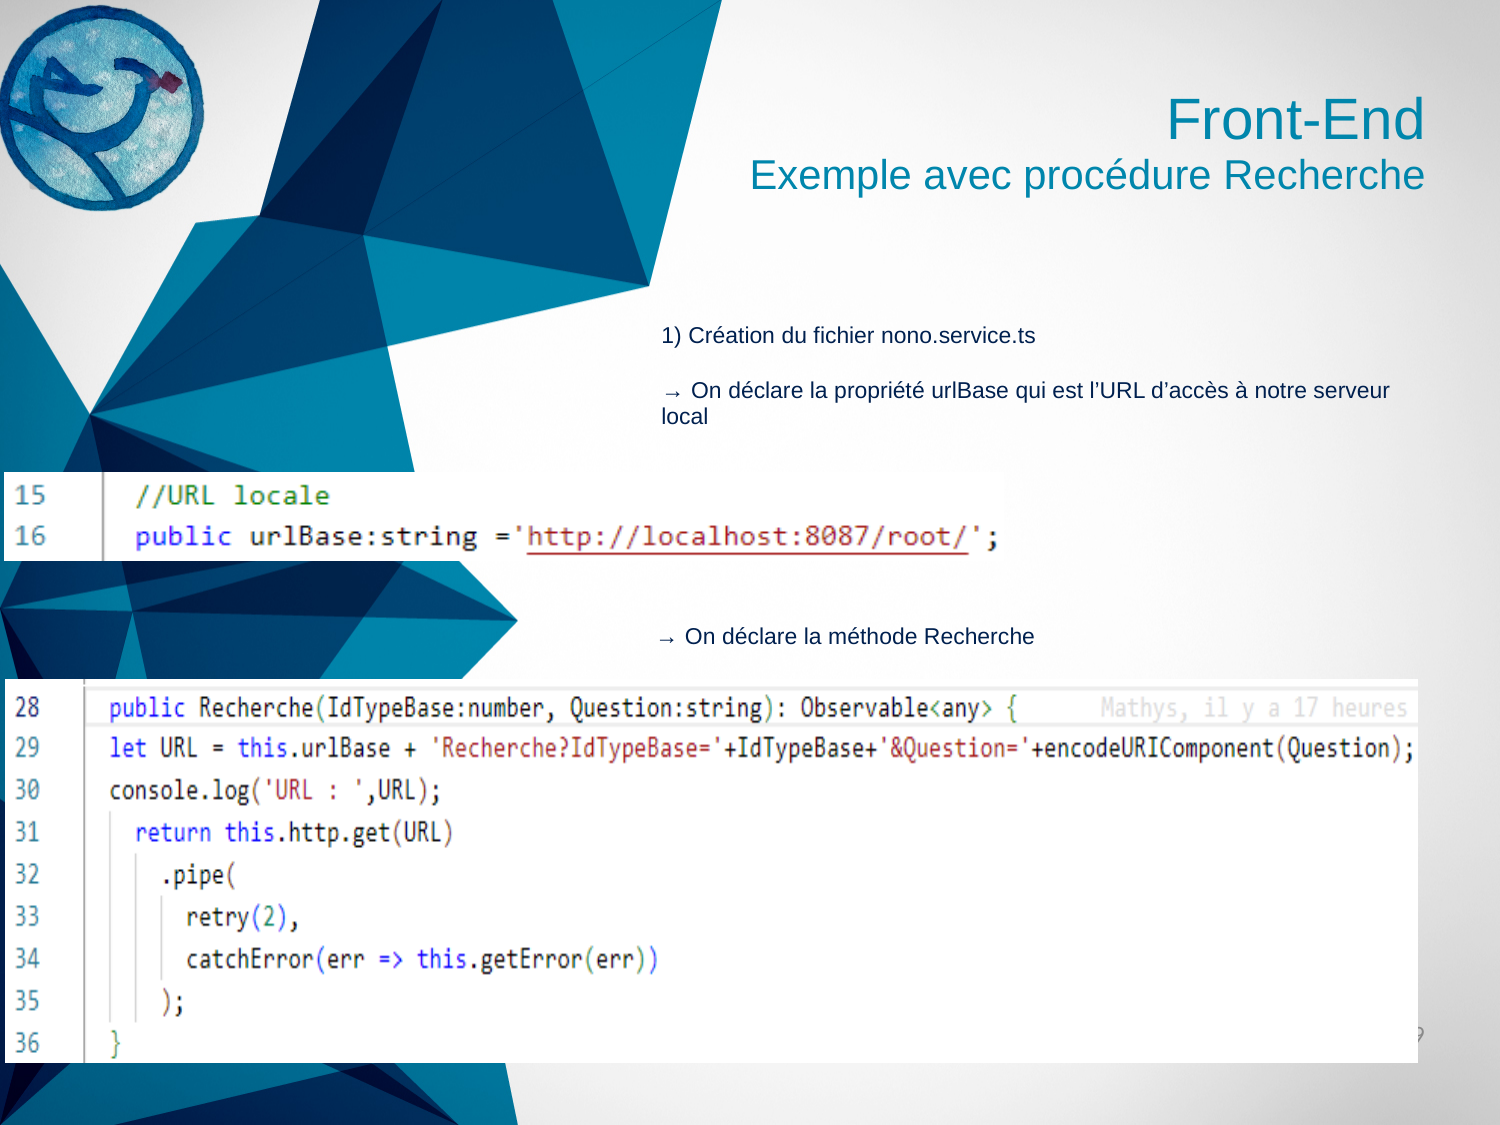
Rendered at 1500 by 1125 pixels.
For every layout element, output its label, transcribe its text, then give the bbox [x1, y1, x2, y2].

title Front-End Exemple avec procédure Recherche [709, 48, 1426, 237]
list 1) Création du fichier nono.service.ts → On déclare la propriété urlBase qui est l’URL d’accès à notre serveur local → On déclare la méthode Recherche [590, 323, 1425, 1125]
picture [0, 0, 1500, 1125]
